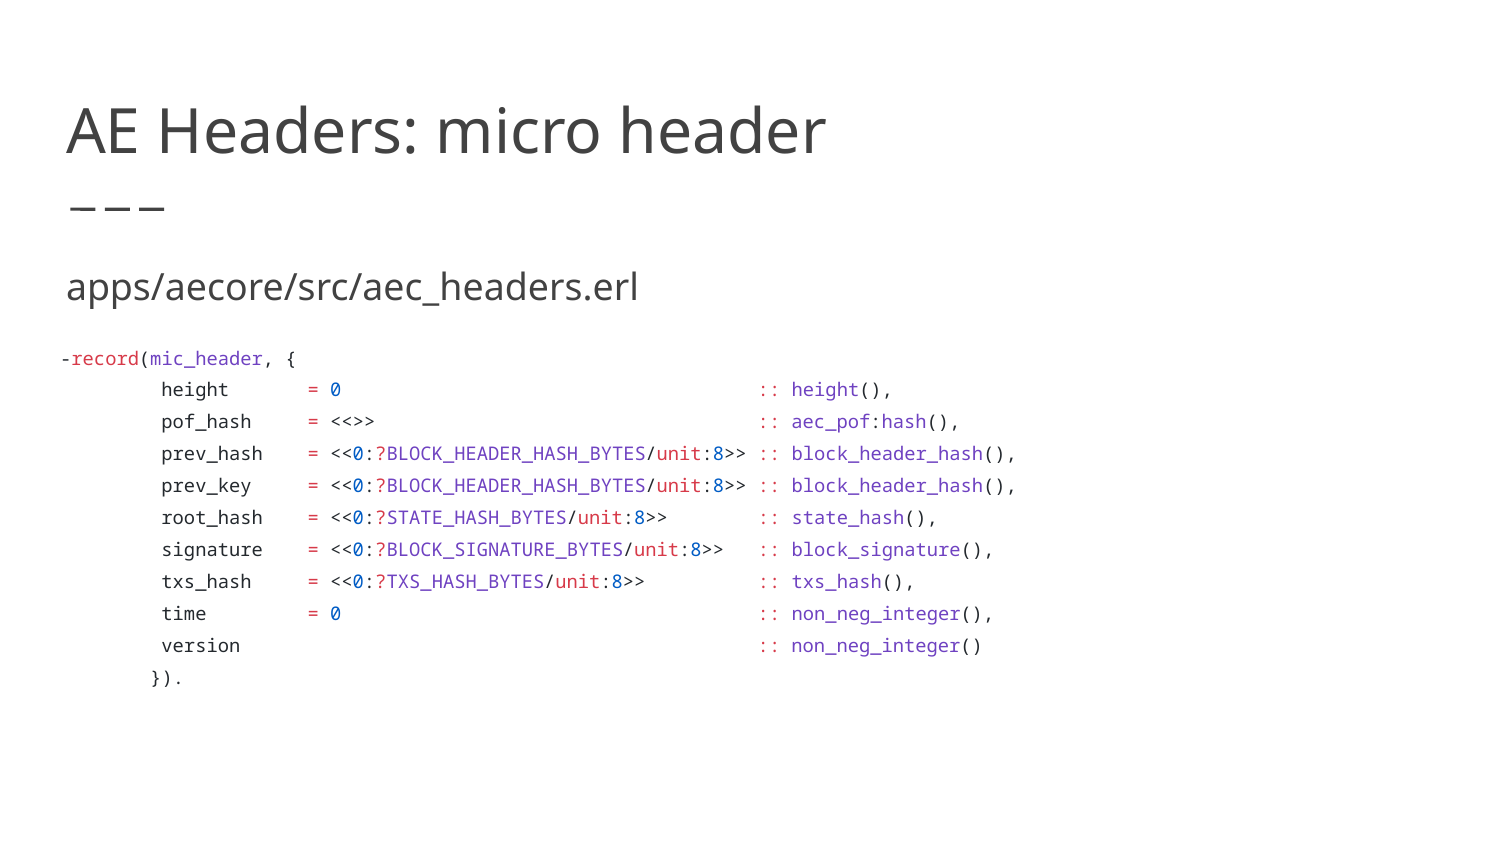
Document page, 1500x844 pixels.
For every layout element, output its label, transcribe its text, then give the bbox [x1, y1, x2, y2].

list apps/aecore/src/aec_headers.erl [51, 240, 1449, 311]
text_box -record(mic_header, { height = 0 :: height(), pof_hash = <<>> :: aec_pof:hash(), prev_hash = <<0:?BLOCK_HEADER_HASH_BYTES/unit:8>> :: block_header_hash(), prev_key = <<0:?BLOCK_HEADER_HASH_BYTES/unit:8>> :: block_header_hash(), root_hash = <<0:?STATE_HASH_BYTES/unit:8>> :: state_hash(), signature = <<0:?BLOCK_SIGNATURE_BYTES/unit:8>> :: block_signature(), txs_hash = <<0:?TXS_HASH_BYTES/unit:8>> :: txs_hash(), time = 0 :: non_neg_integer(), version :: non_neg_integer() }). [45, 321, 1161, 830]
title AE Headers: micro header [51, 61, 1449, 182]
